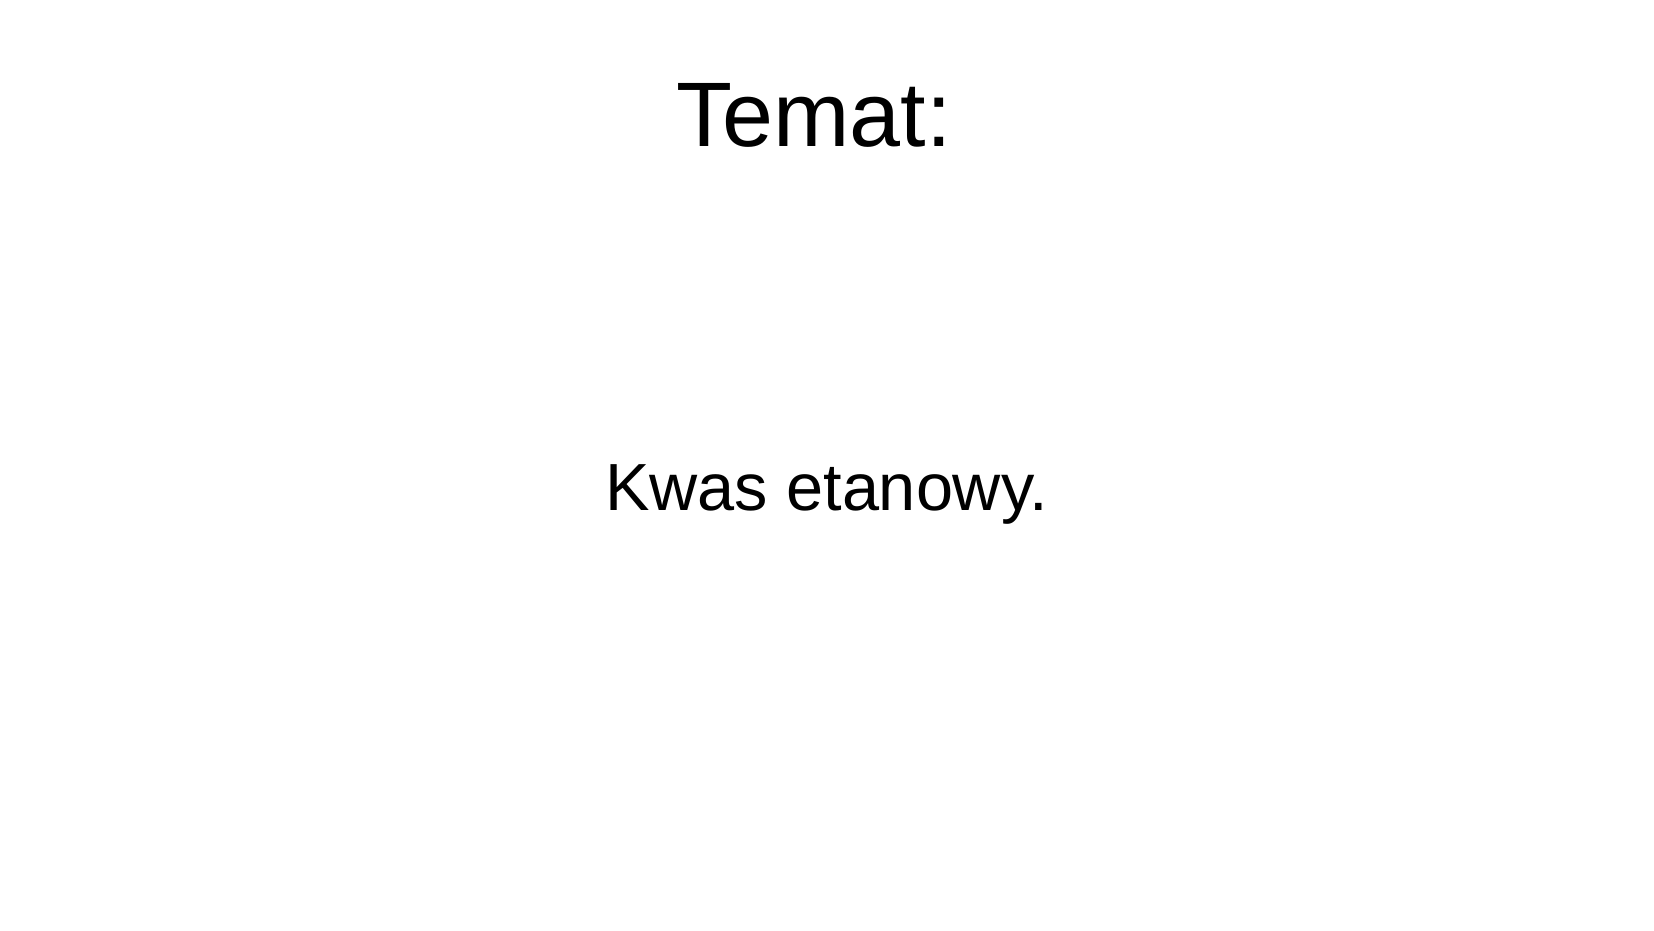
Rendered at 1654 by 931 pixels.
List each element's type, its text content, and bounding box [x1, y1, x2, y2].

title Temat: [82, 37, 1571, 193]
subtitle Kwas etanowy. [82, 217, 1571, 758]
